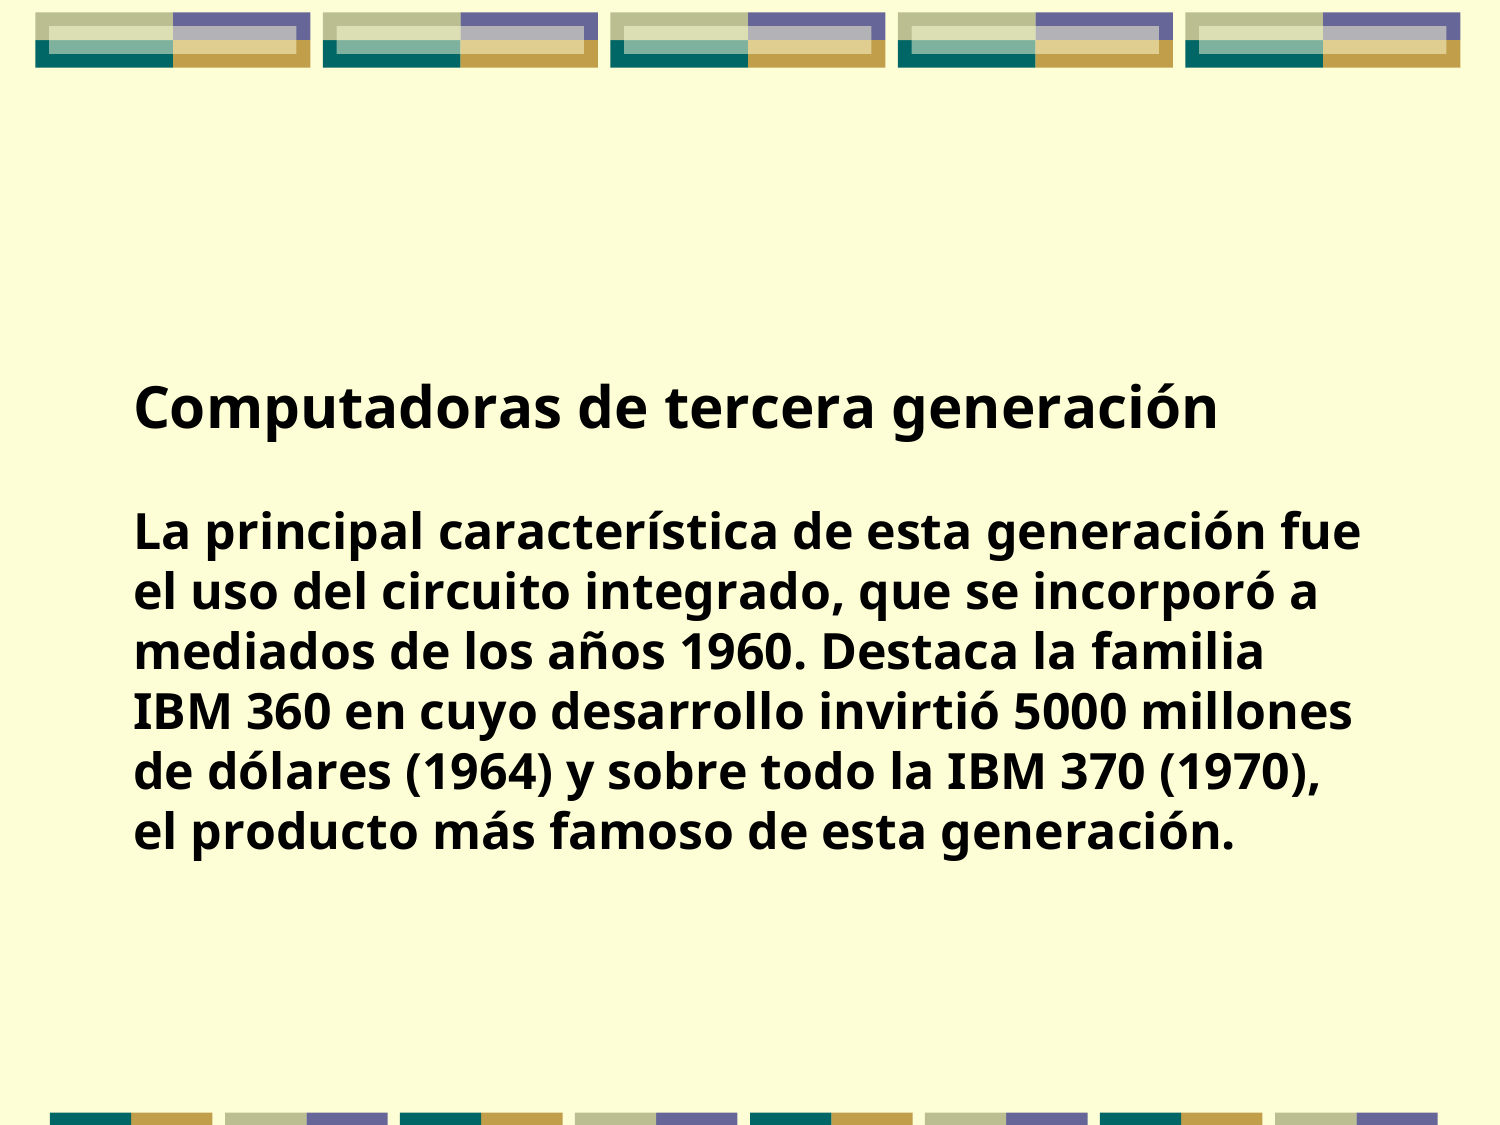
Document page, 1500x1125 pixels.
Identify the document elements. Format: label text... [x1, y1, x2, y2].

title Computadoras de tercera generación La principal característica de esta generación fue el uso del circuito integrado, que se incorporó a mediados de los años 1960. Destaca la familia IBM 360 en cuyo desarrollo invirtió 5000 millones de dólares (1964) y sobre todo la IBM 370 (1970), el producto más famoso de esta generación. [118, 521, 1394, 709]
